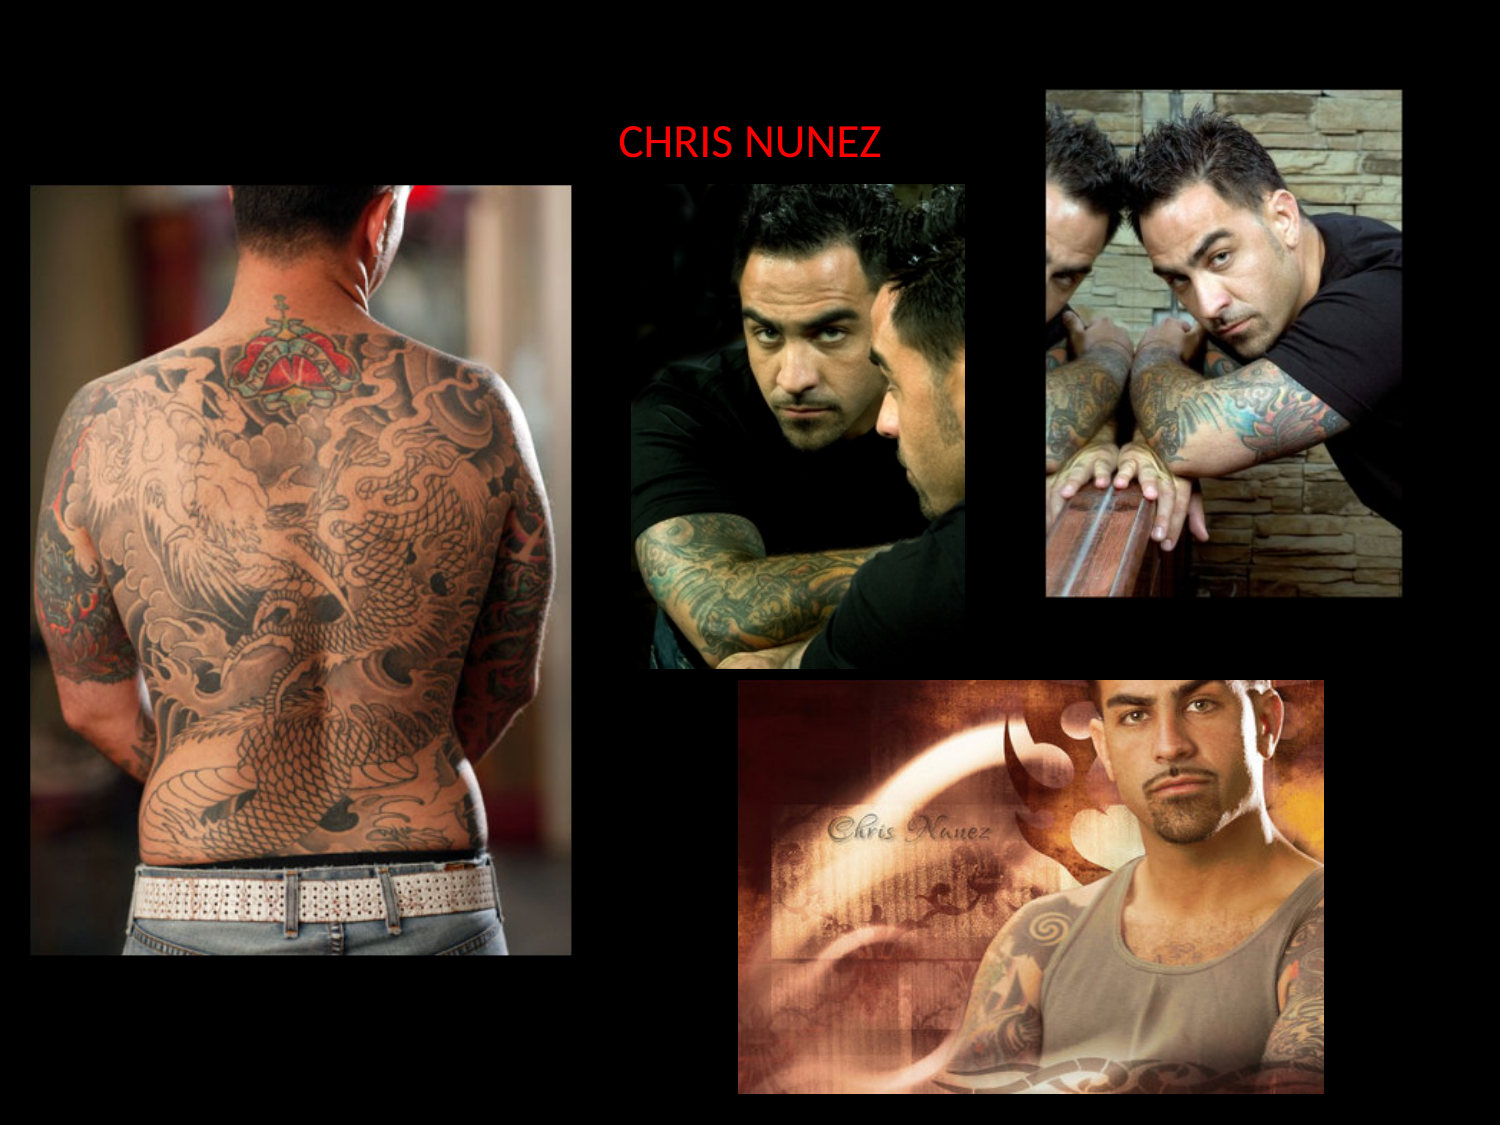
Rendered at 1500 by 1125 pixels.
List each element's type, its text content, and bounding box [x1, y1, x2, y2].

picture [631, 184, 965, 669]
picture [29, 184, 573, 957]
title CHRIS NUNEZ [75, 45, 1425, 233]
picture [738, 680, 1324, 1094]
picture [1045, 89, 1403, 598]
